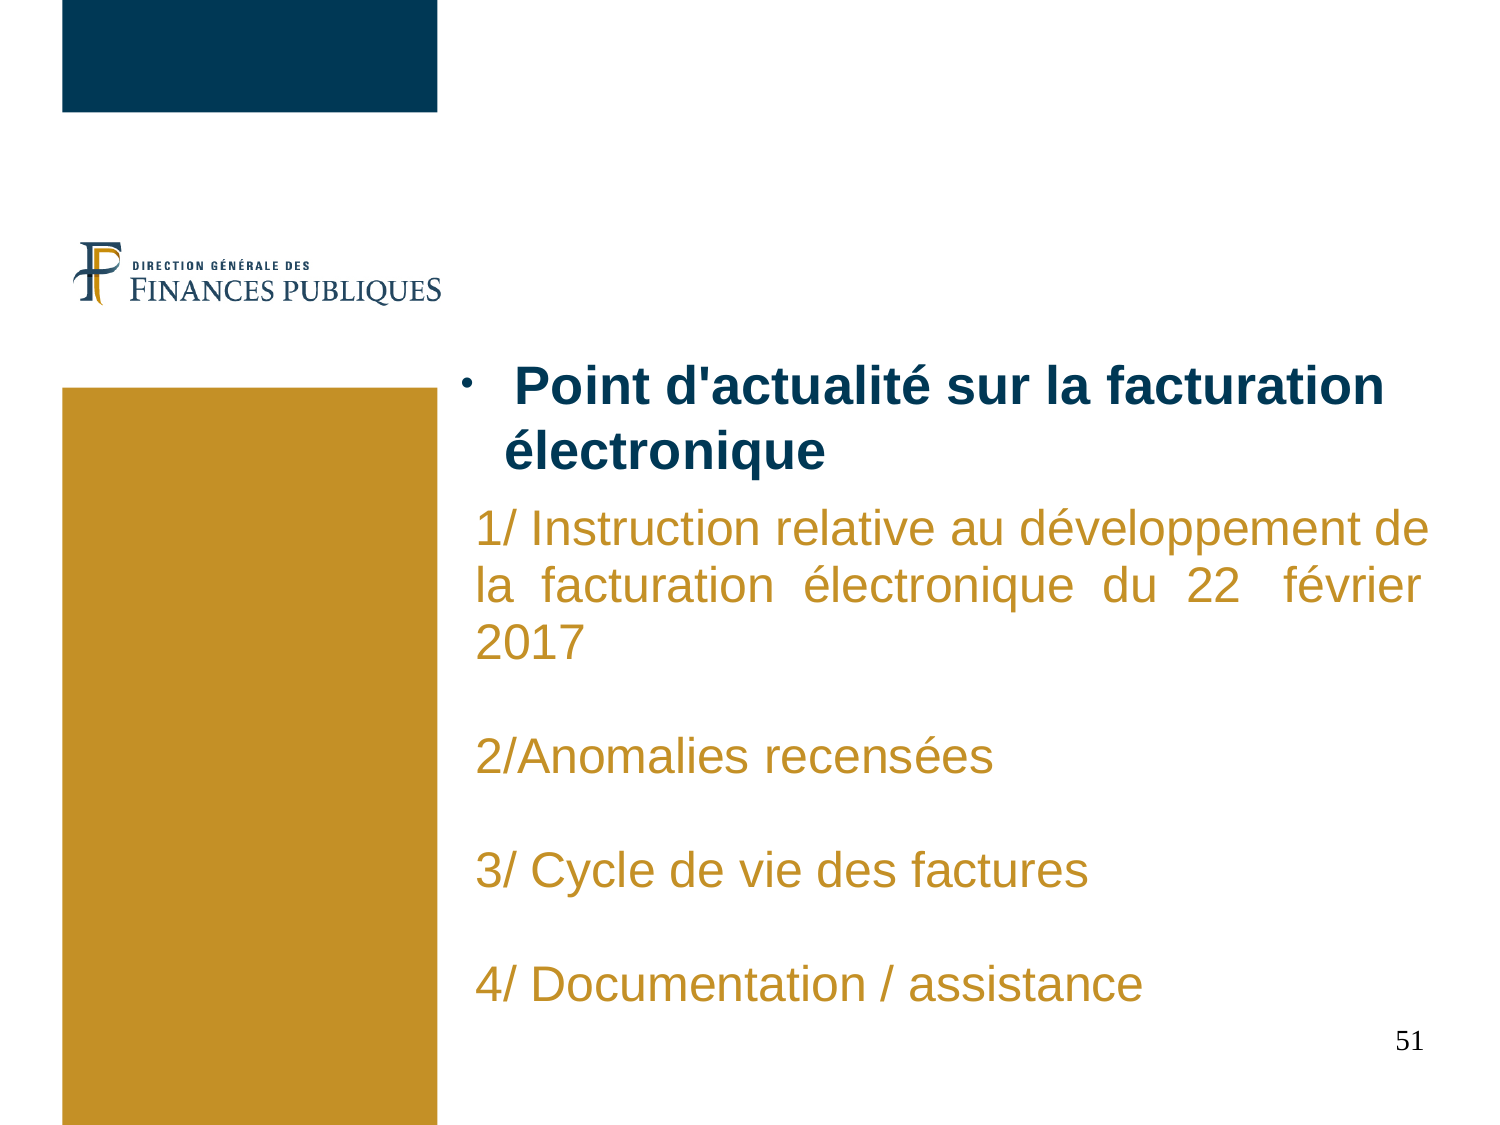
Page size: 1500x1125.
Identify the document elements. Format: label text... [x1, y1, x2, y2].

picture [50, 219, 463, 328]
title 1/ Instruction relative au développement de la facturation électronique du 22 février 2017 2/Anomalies recensées 3/ Cycle de vie des factures 4/ Documentation / assistance [460, 490, 1465, 1023]
list Point d'actualité sur la facturation électronique [460, 263, 1395, 916]
